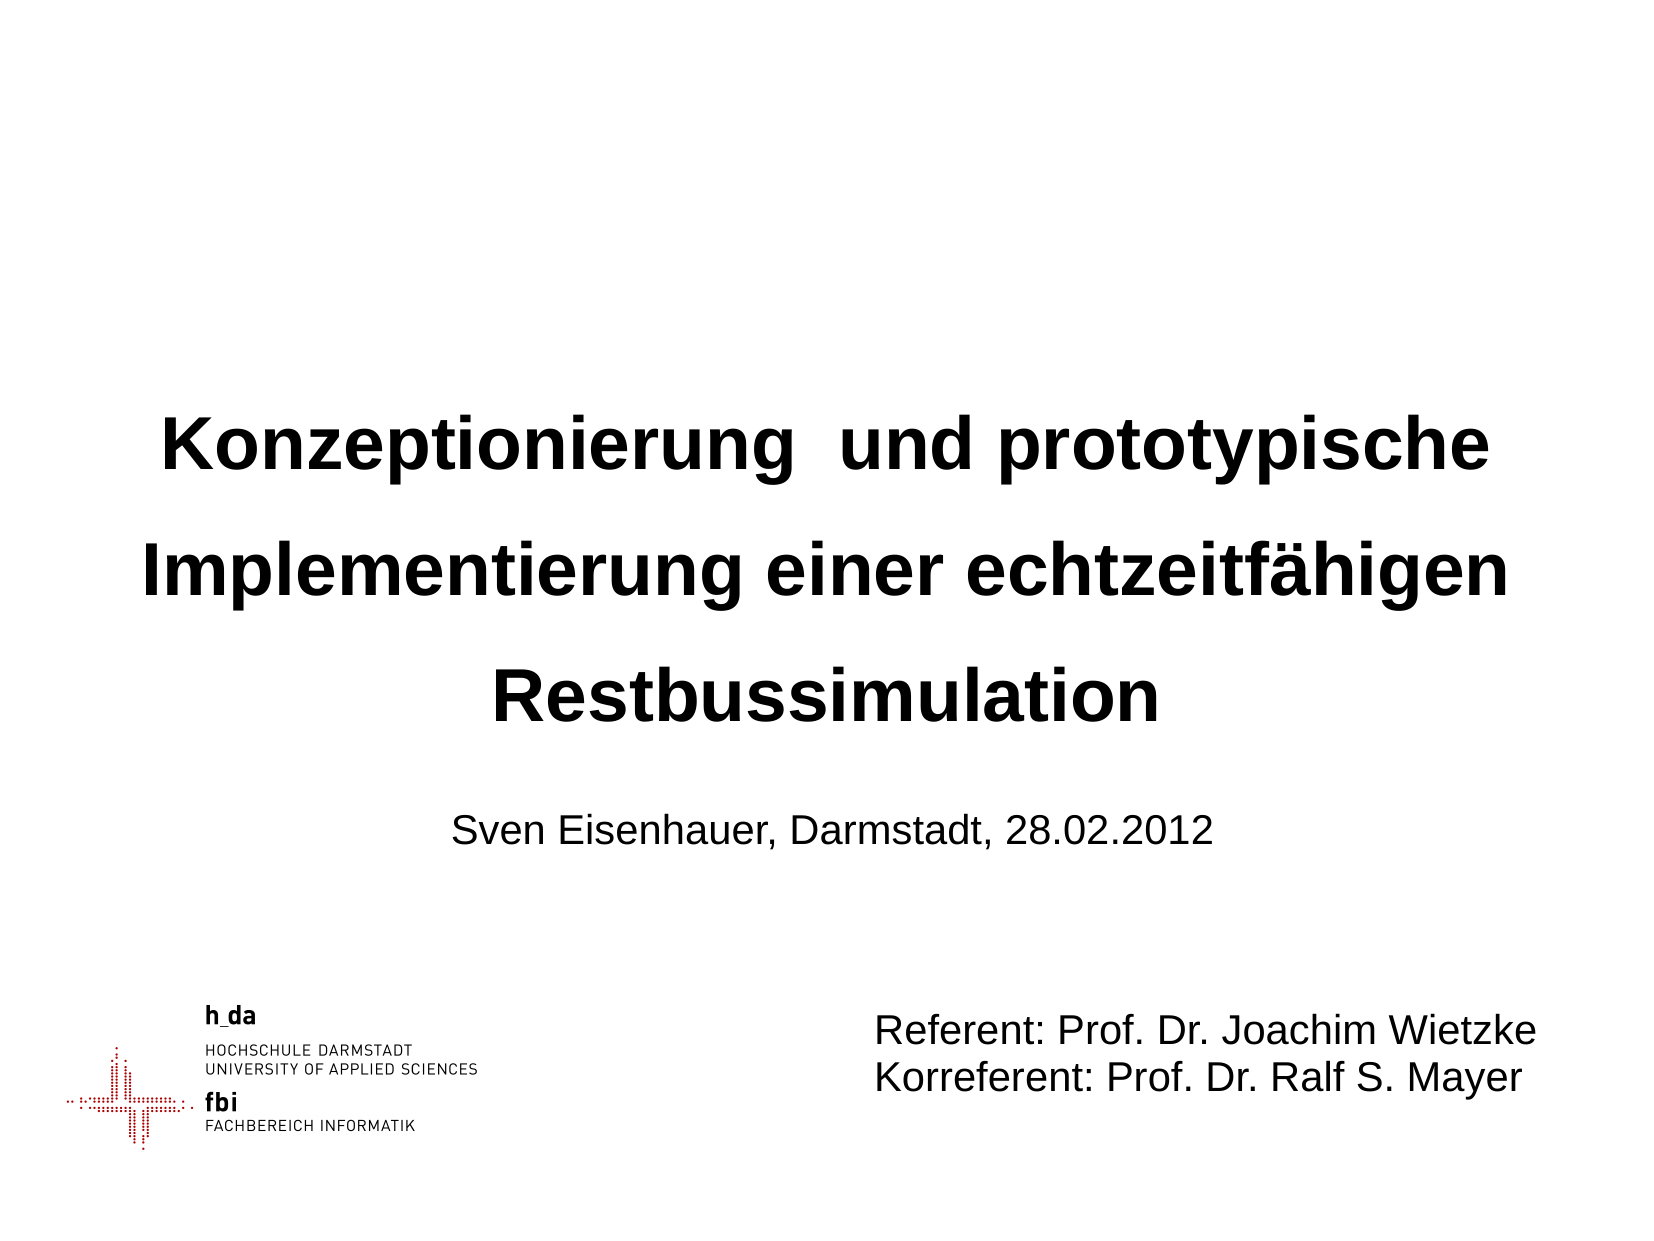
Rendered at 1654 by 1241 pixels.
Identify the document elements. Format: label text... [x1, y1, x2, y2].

title Referent: Prof. Dr. Joachim Wietzke Korreferent: Prof. Dr. Ralf S. Mayer [874, 926, 1595, 1181]
title Sven Eisenhauer, Darmstadt, 28.02.2012 [88, 791, 1577, 869]
subtitle Konzeptionierung und prototypische Implementierung einer echtzeitfähigen Restbussimulation [82, 336, 1571, 761]
picture [29, 974, 508, 1200]
